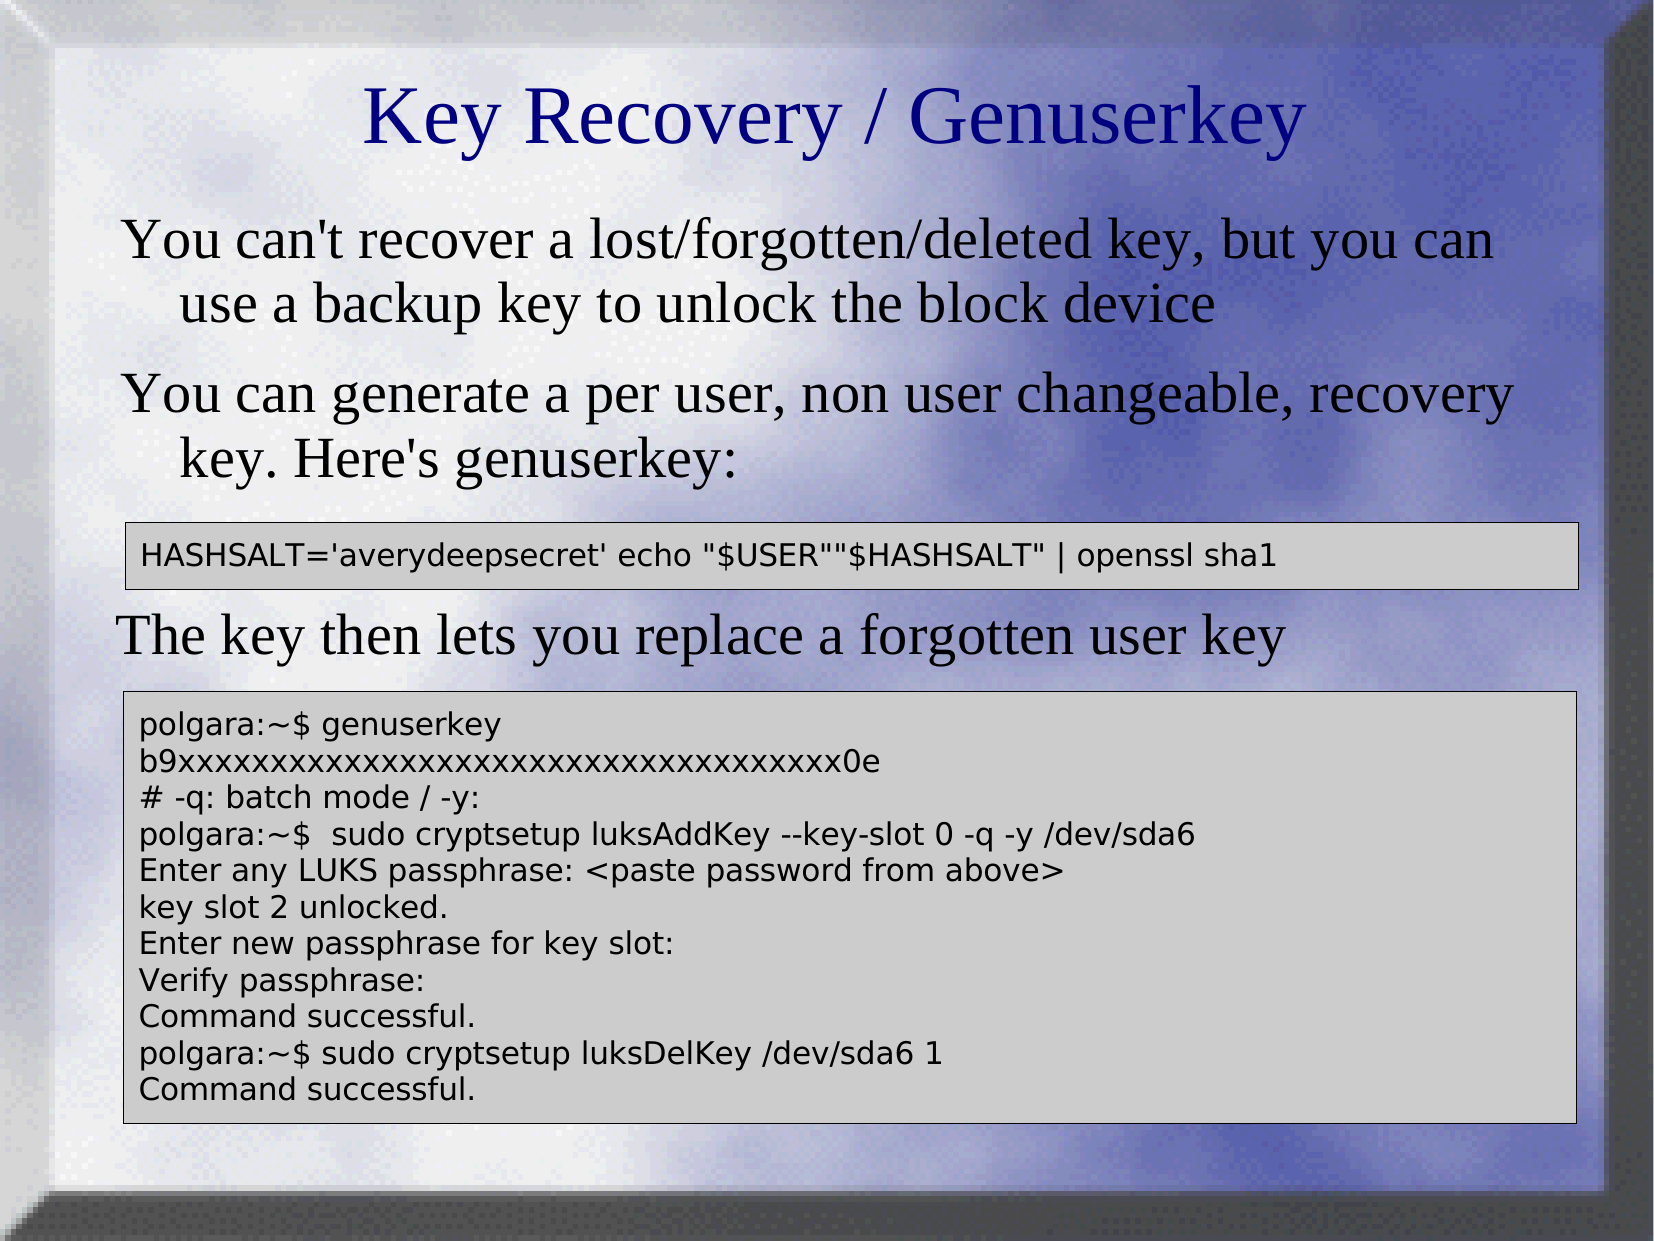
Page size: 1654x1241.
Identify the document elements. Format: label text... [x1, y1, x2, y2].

list The key then lets you replace a forgotten user key [115, 602, 1528, 689]
text_box polgara:~$ genuserkey b9xxxxxxxxxxxxxxxxxxxxxxxxxxxxxxxxxxxx0e # -q: batch mode / -y: polgara:~$ sudo cryptsetup luksAddKey --key-slot 0 -q -y /dev/sda6 Enter any LUKS passphrase: <paste password from above> key slot 2 unlocked. Enter new passphrase for key slot: Verify passphrase: Command successful. polgara:~$ sudo cryptsetup luksDelKey /dev/sda6 1 Command successful. [123, 691, 1577, 1124]
list You can't recover a lost/forgotten/deleted key, but you can use a backup key to unlock the block device You can generate a per user, non user changeable, recovery key. Here's genuserkey: [120, 206, 1533, 514]
title Key Recovery / Genuserkey [120, 65, 1552, 167]
picture [0, 0, 1654, 1241]
text_box HASHSALT='averydeepsecret' echo "$USER""$HASHSALT" | openssl sha1 [125, 522, 1579, 590]
